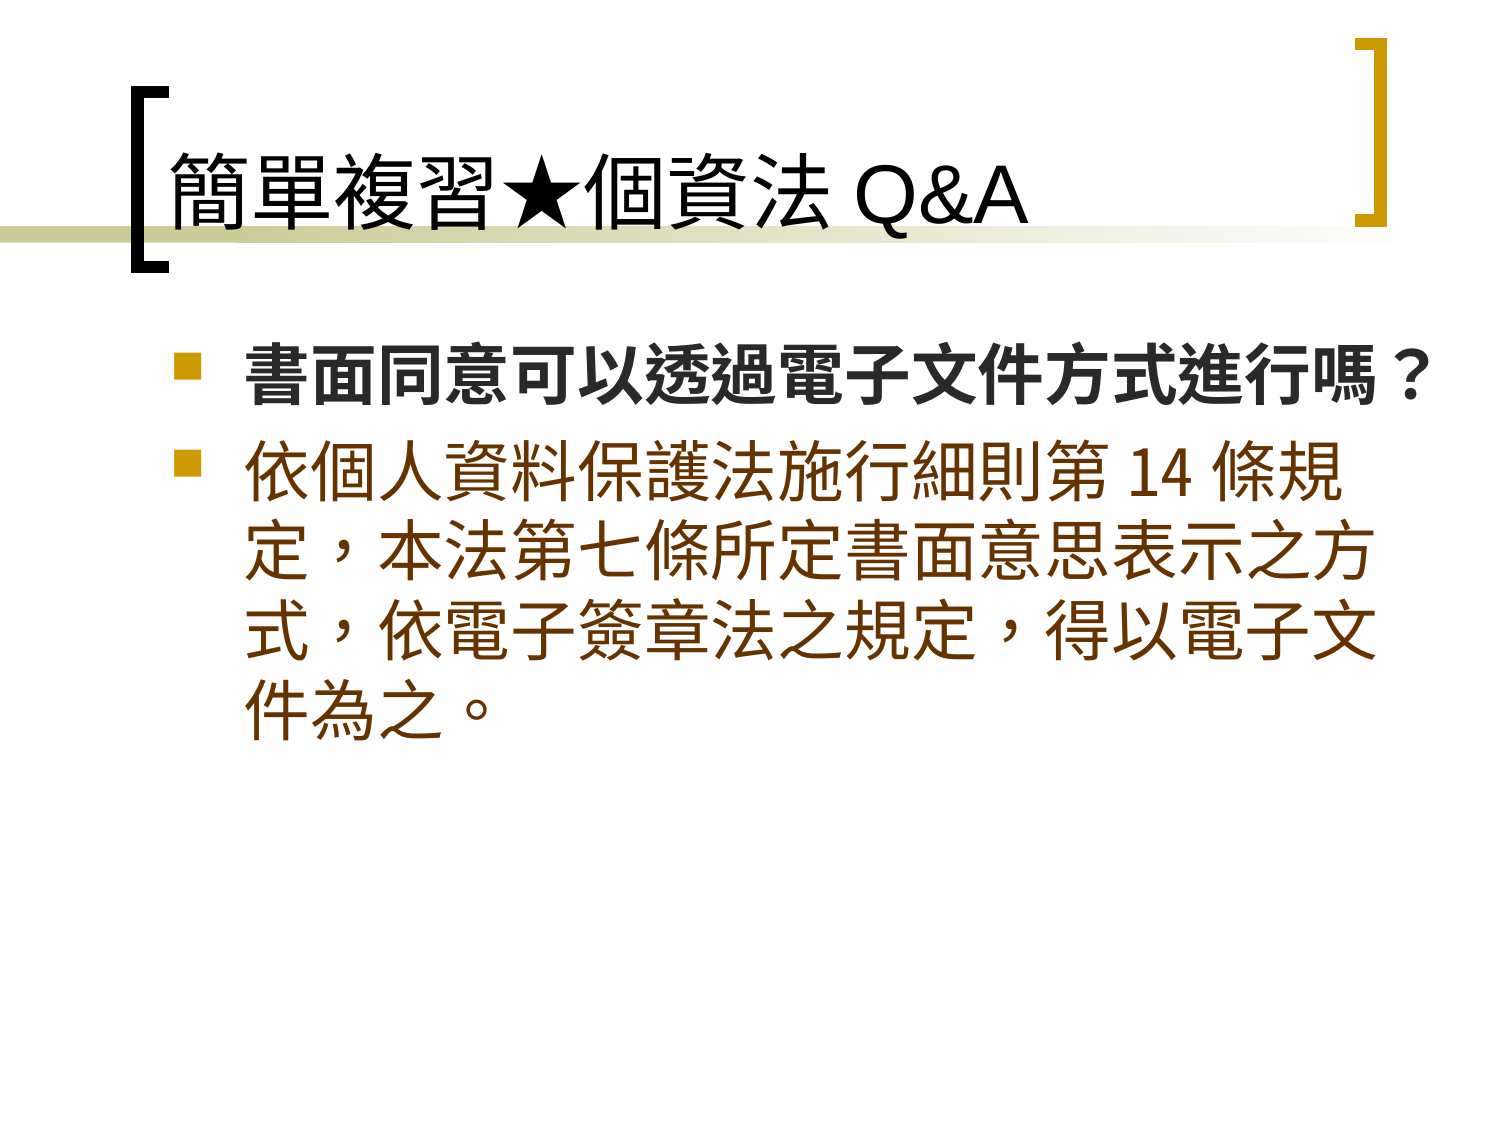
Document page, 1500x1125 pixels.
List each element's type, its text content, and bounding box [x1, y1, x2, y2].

list 書面同意可以透過電子文件方式進行嗎？ 依個人資料保護法施行細則第14條規定，本法第七條所定書面意思表示之方式，依電子簽章法之規定，得以電子文件為之。 [155, 324, 1413, 1000]
title 簡單複習★個資法Q&A [152, 15, 1328, 248]
